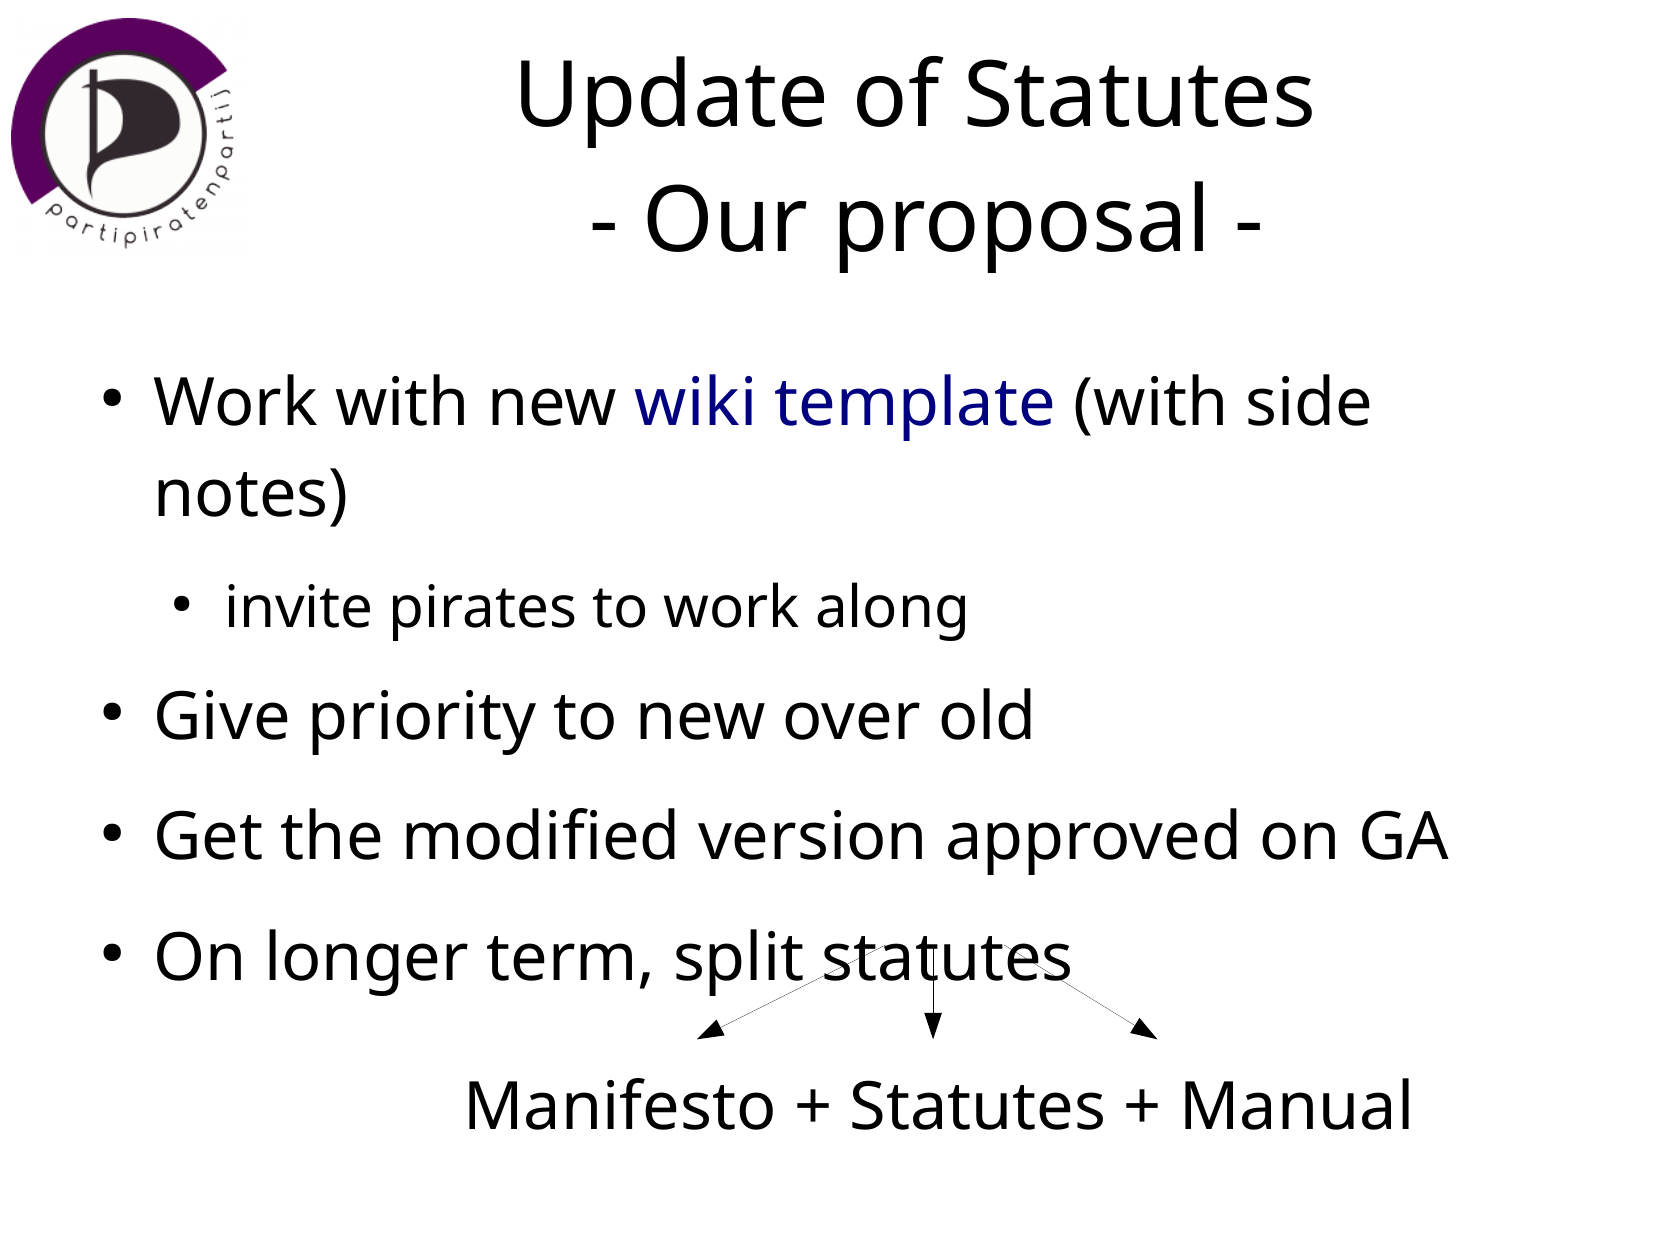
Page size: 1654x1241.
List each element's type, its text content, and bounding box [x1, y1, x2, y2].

title Update of Statutes - Our proposal - [283, 45, 1571, 261]
picture [11, 18, 248, 257]
list Work with new wiki template (with side notes) invite pirates to work along Give priority to new over old Get the modified version approved on GA On longer term, split statutes [82, 354, 1571, 1170]
text_box Manifesto + Statutes + Manual [448, 1051, 1524, 1144]
